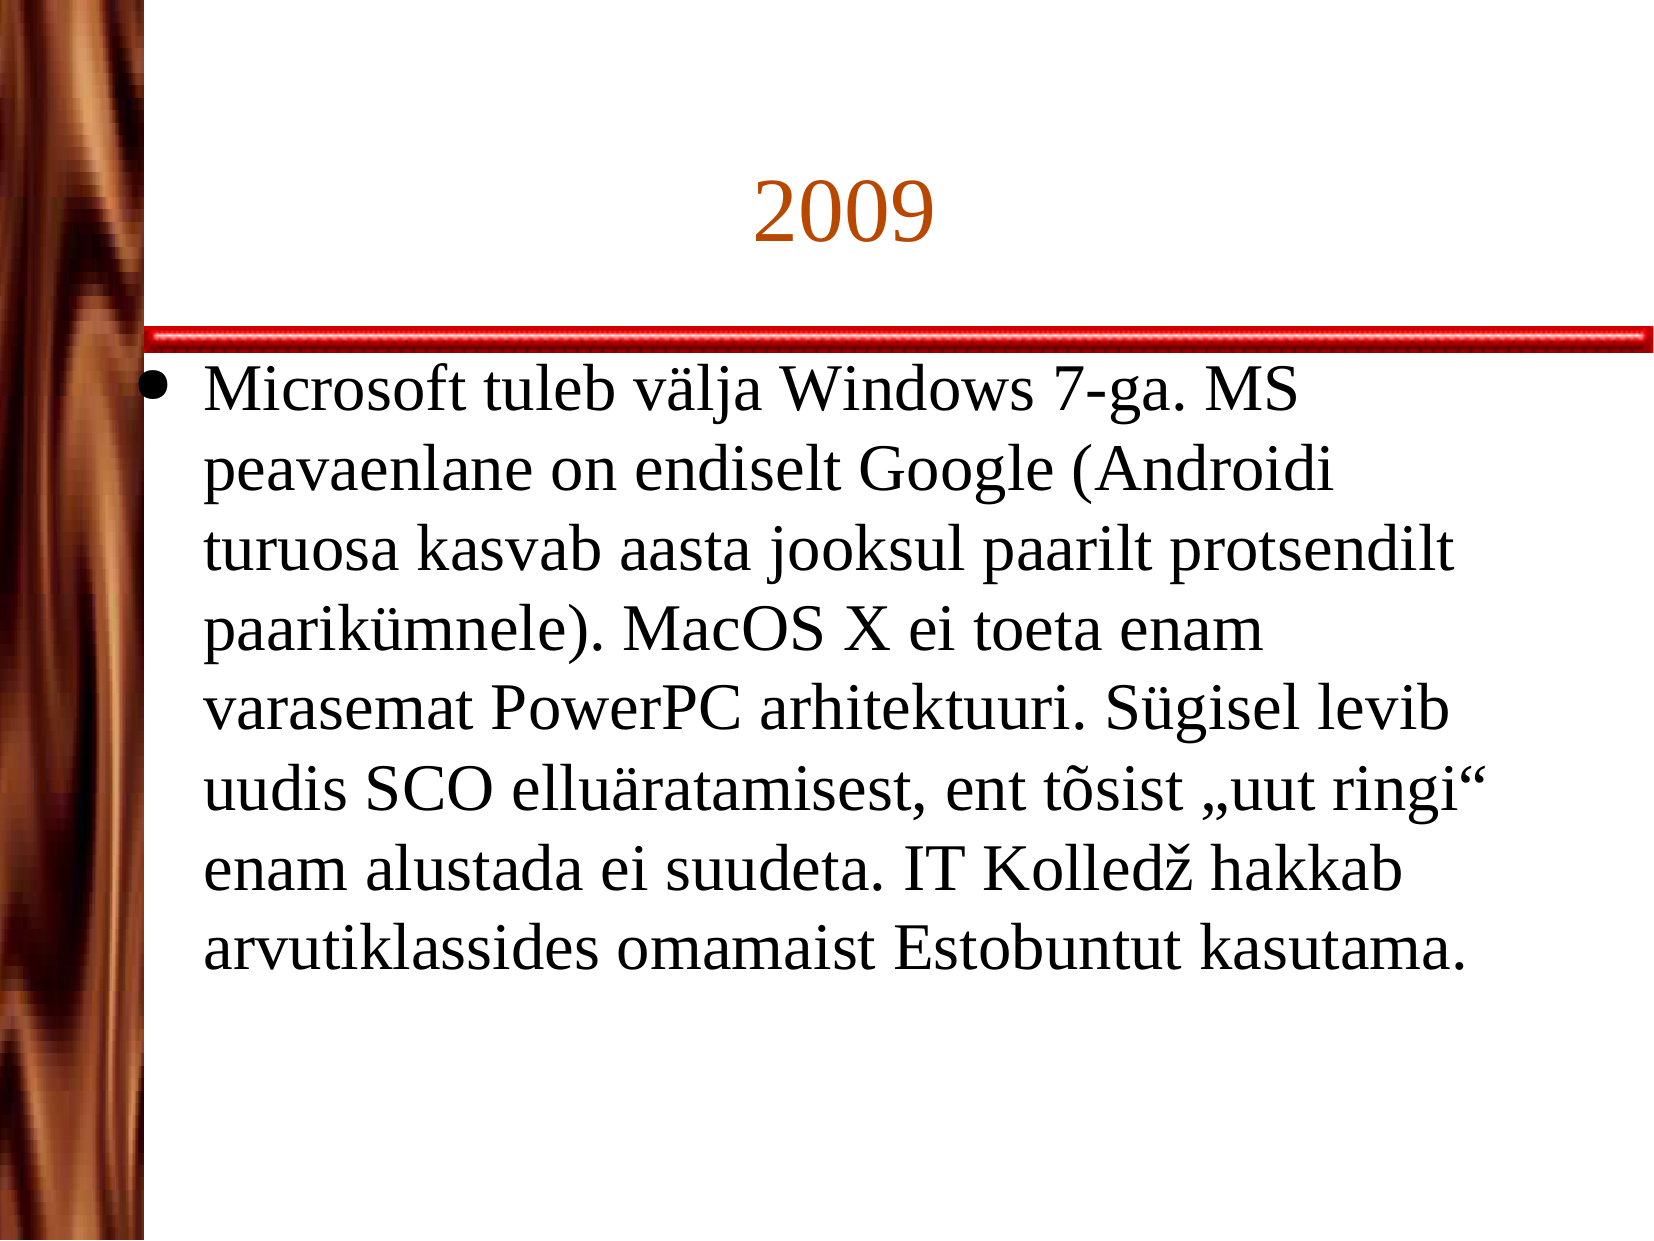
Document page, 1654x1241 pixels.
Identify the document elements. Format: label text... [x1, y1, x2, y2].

picture [0, 0, 1654, 1240]
title 2009 [121, 100, 1533, 312]
list Microsoft tuleb välja Windows 7-ga. MS peavaenlane on endiselt Google (Androidi turuosa kasvab aasta jooksul paarilt protsendilt paarikümnele). MacOS X ei toeta enam varasemat PowerPC arhitektuuri. Sügisel levib uudis SCO elluäratamisest, ent tõsist „uut ringi“ enam alustada ei suudeta. IT Kolledž hakkab arvutiklassides omamaist Estobuntut kasutama. [121, 344, 1533, 1164]
